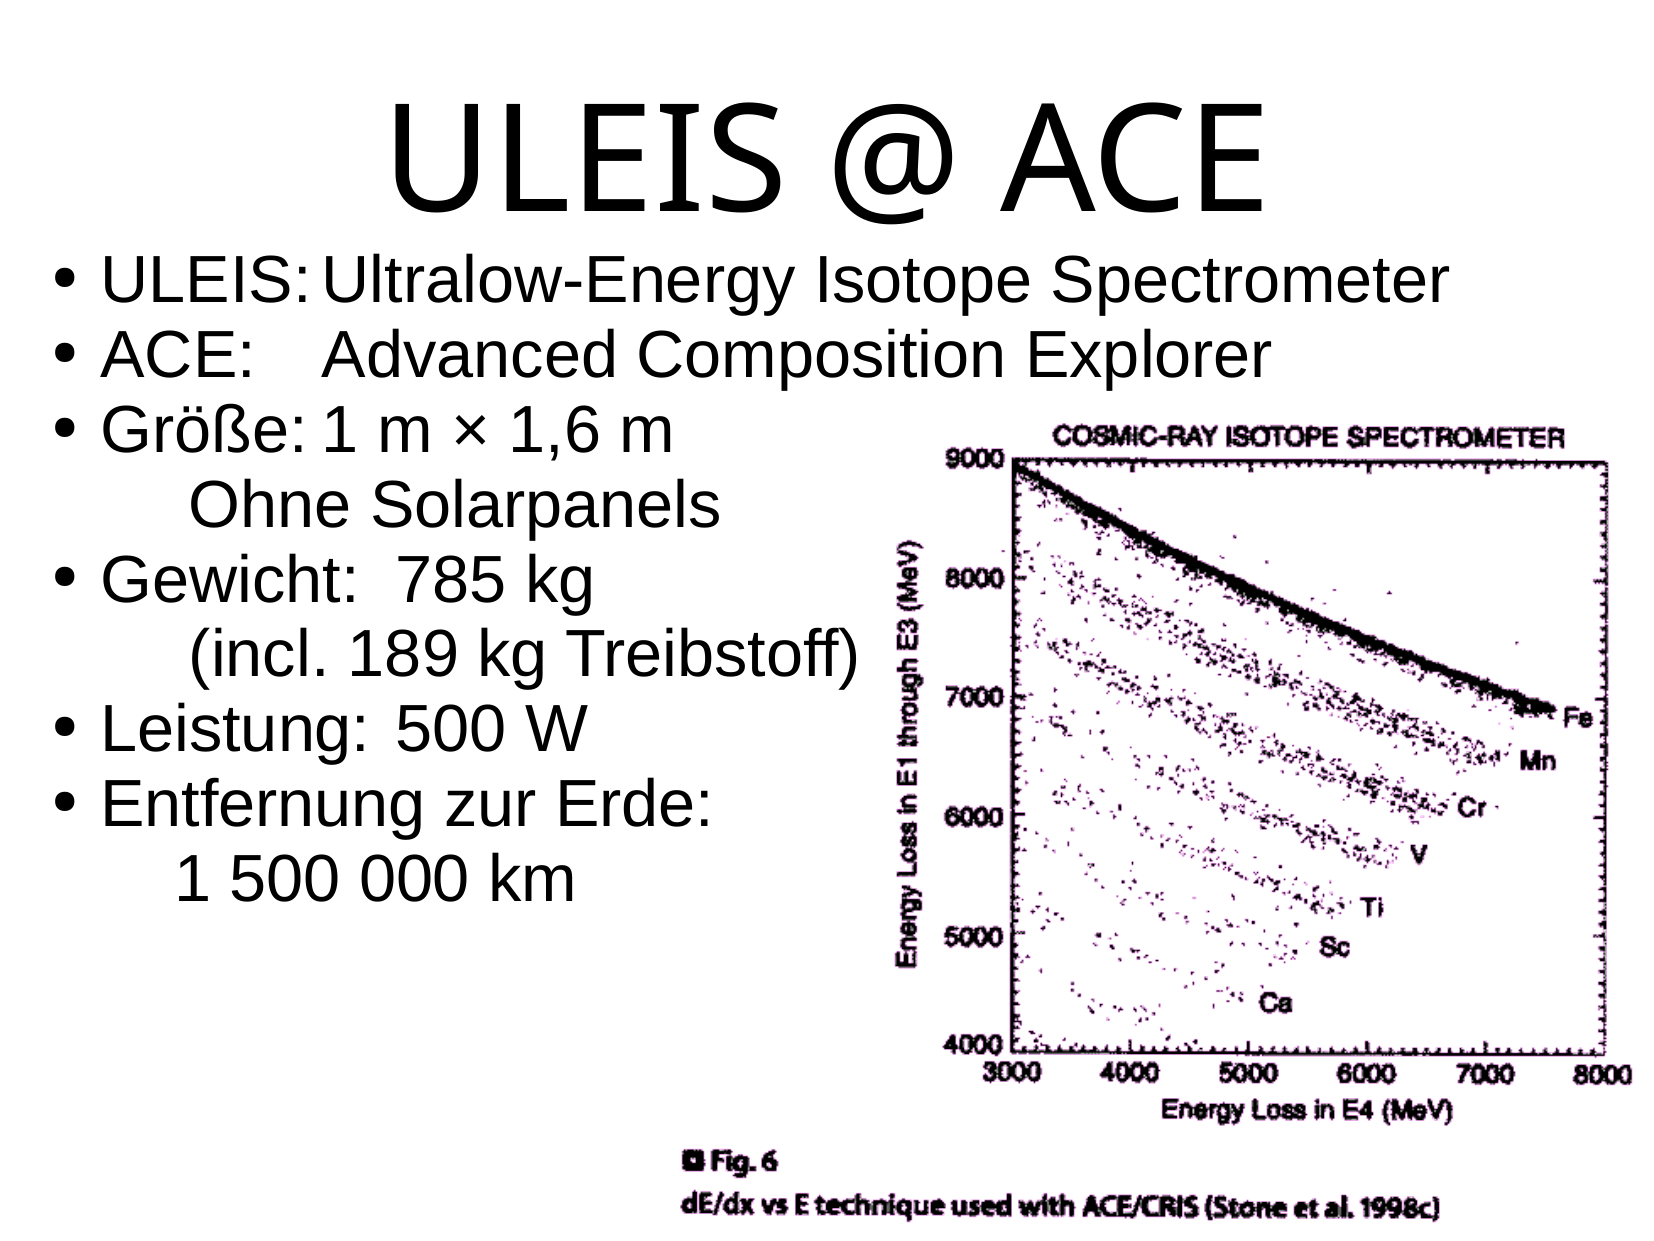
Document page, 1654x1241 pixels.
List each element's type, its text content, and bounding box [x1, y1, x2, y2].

subtitle ULEIS: Ultralow-Energy Isotope Spectrometer ACE: Advanced Composition Explorer Größe: 1 m × 1,6 m Ohne Solarpanels Gewicht: 785 kg (incl. 189 kg Treibstoff) Leistung: 500 W Entfernung zur Erde: 1 500 000 km [29, 242, 1477, 916]
picture [679, 422, 1634, 1224]
title ULEIS @ ACE [82, 49, 1571, 257]
